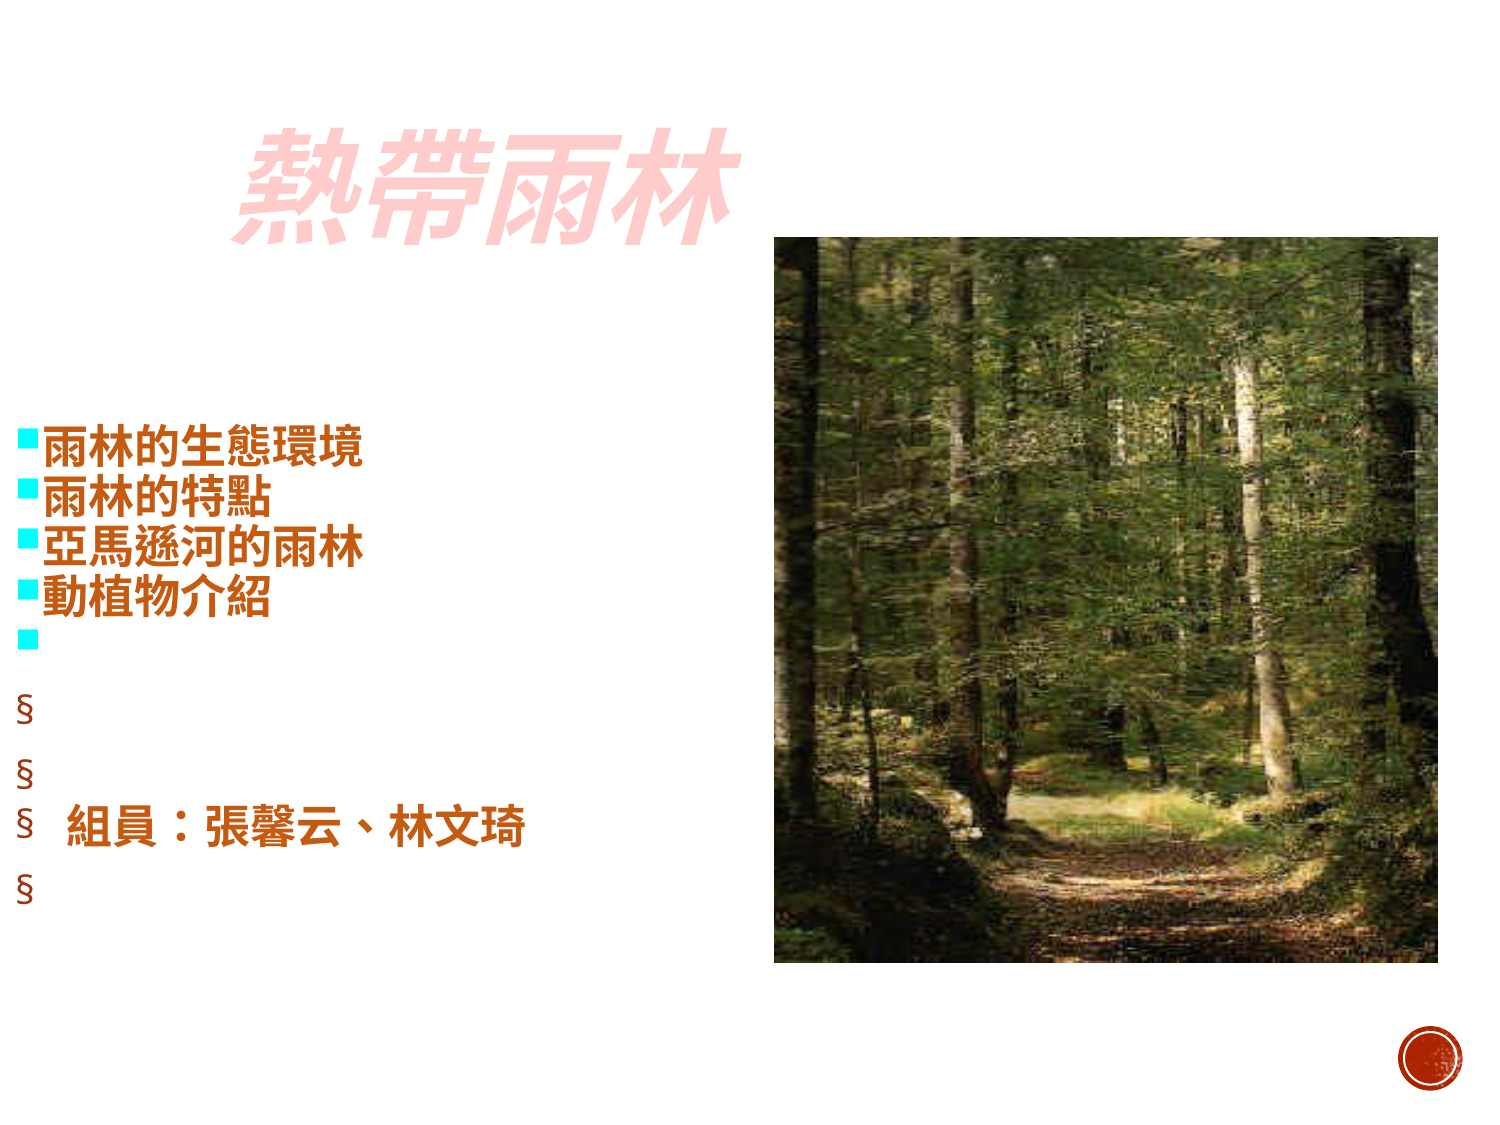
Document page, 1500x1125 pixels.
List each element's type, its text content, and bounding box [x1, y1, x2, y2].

title 熱帶雨林 [212, 99, 1500, 288]
picture [774, 237, 1438, 963]
list 雨林的生態環境 雨林的特點 亞馬遜河的雨林 動植物介紹 組員：張馨云、林文琦 [0, 425, 688, 863]
